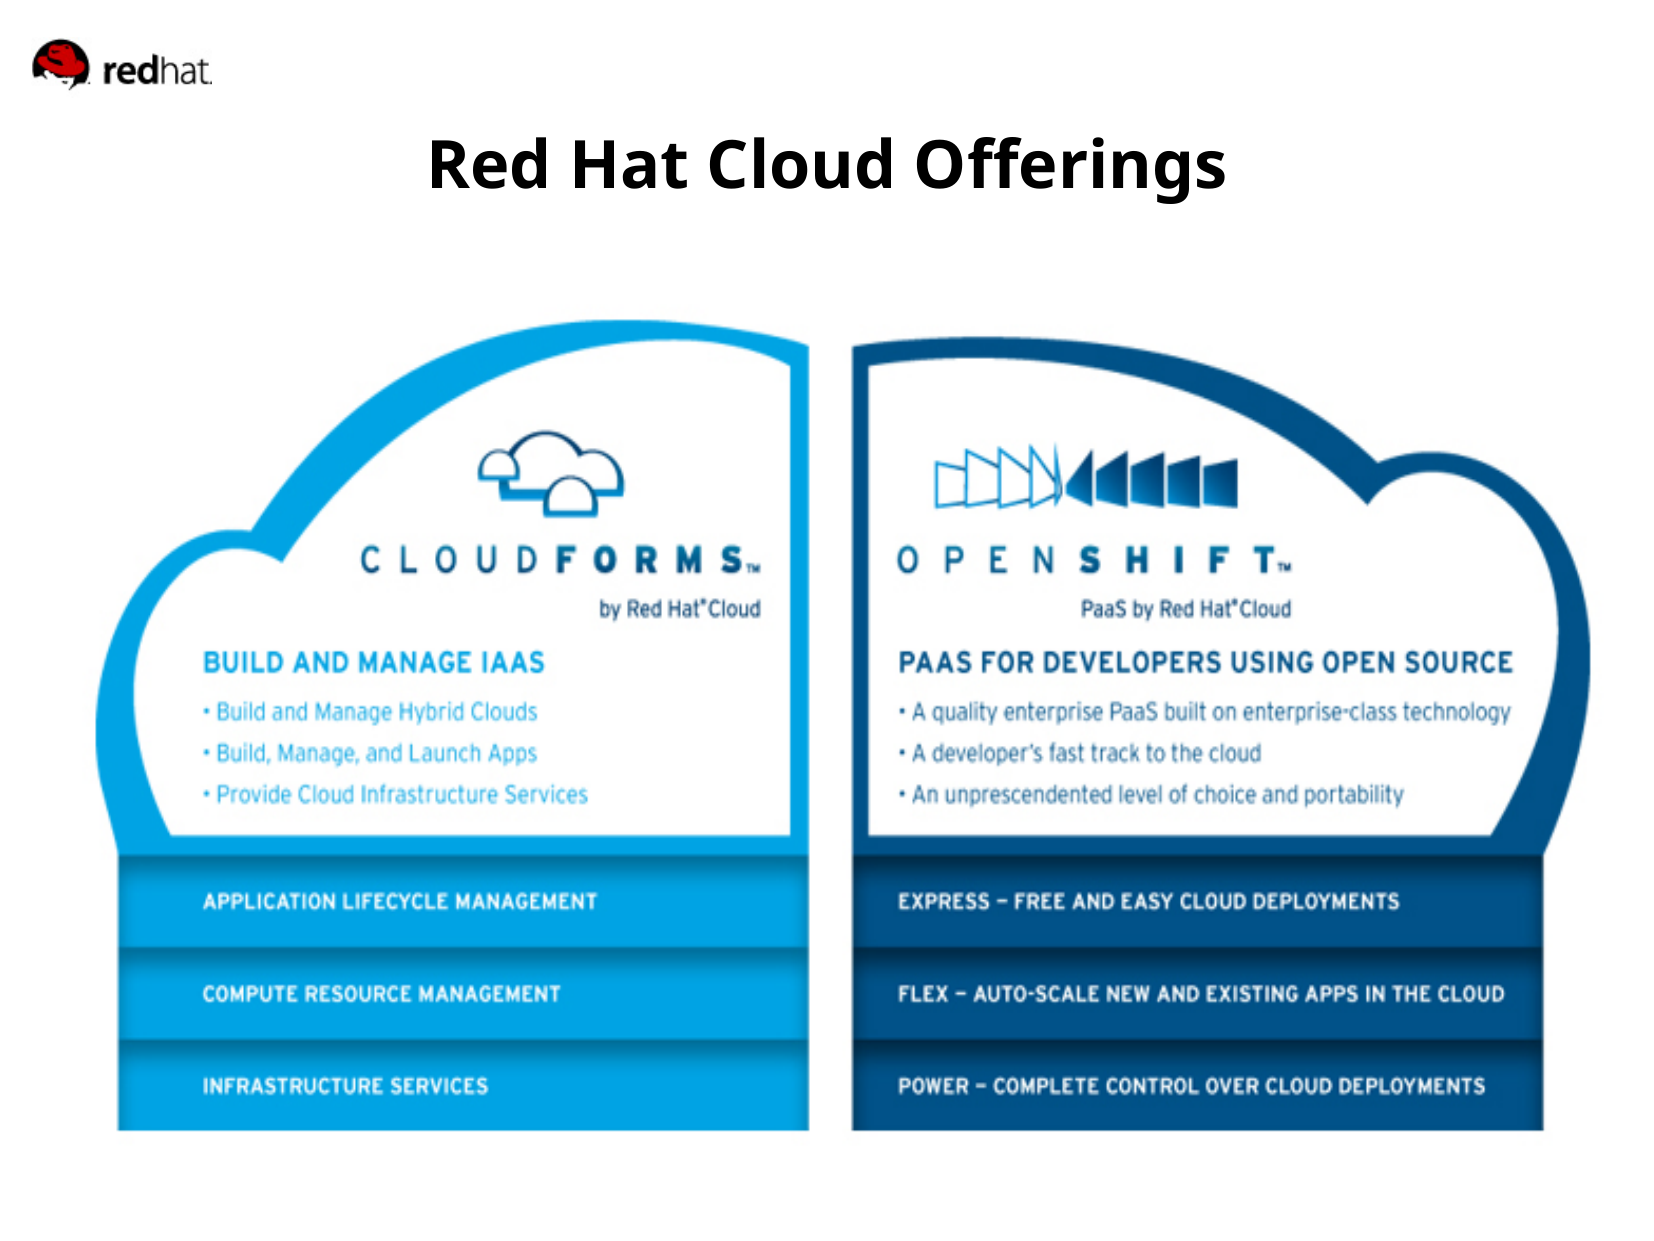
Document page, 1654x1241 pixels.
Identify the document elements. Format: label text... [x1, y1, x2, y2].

title Red Hat Cloud Offerings [121, 59, 1534, 211]
picture [33, 211, 1654, 1241]
picture [31, 37, 212, 98]
